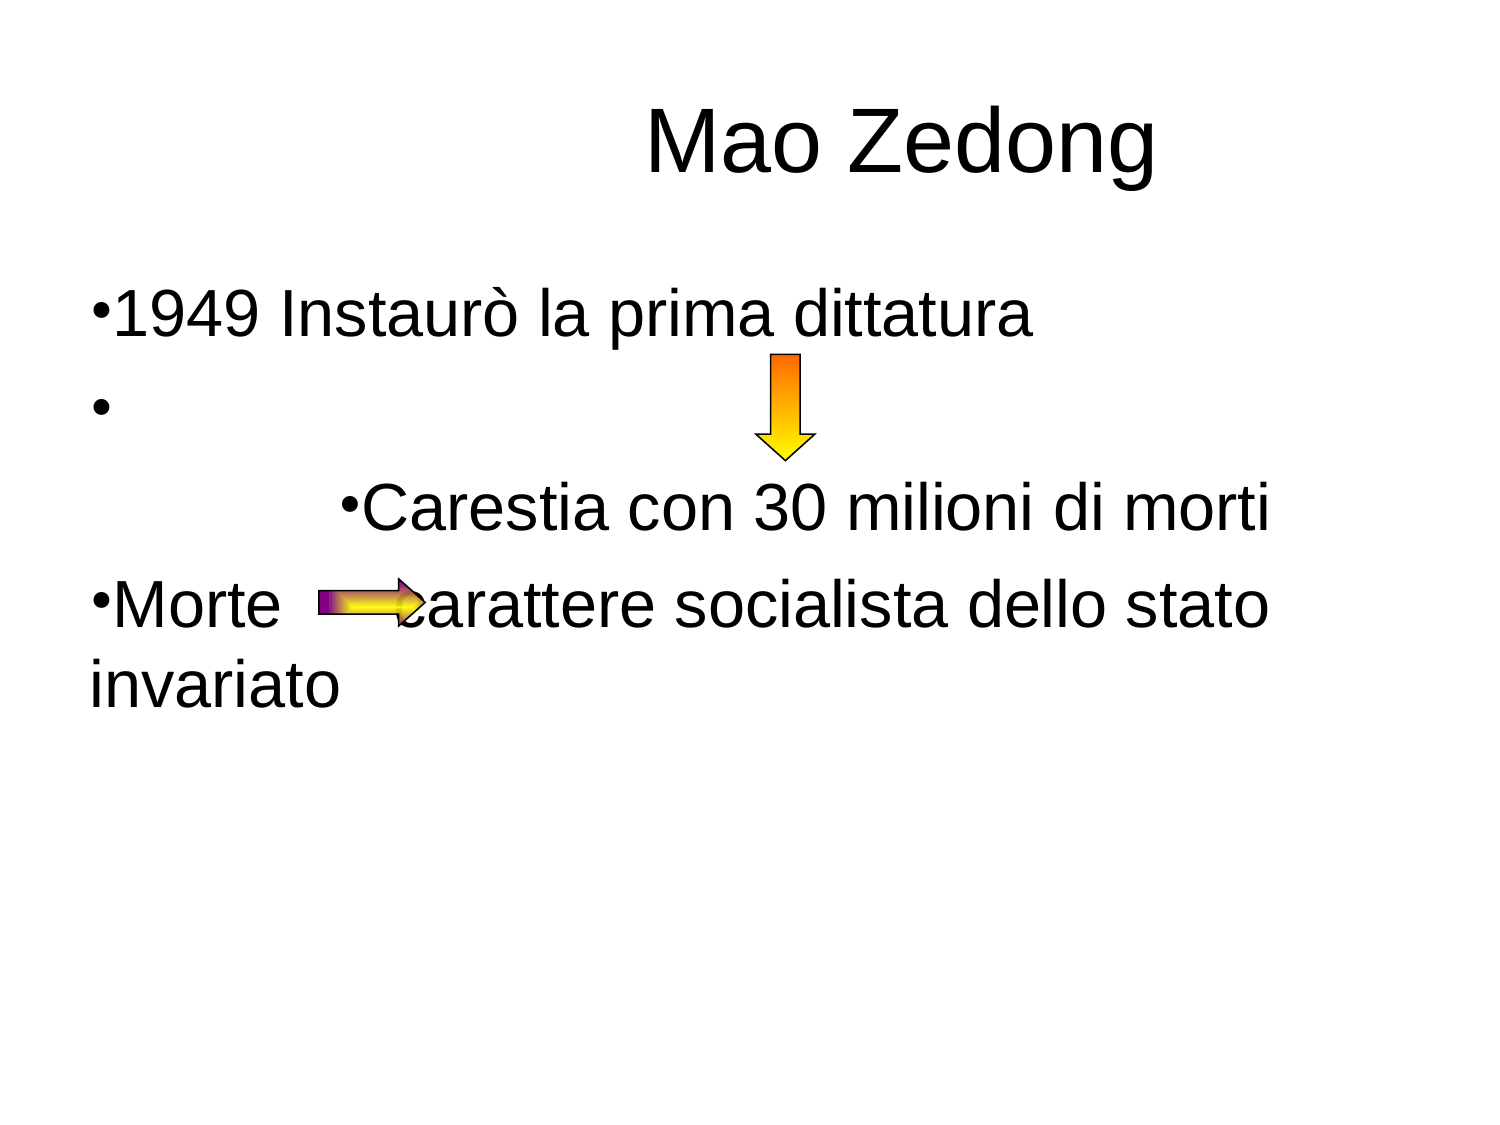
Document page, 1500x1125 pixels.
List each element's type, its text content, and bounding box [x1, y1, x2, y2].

text_box [755, 354, 815, 461]
title Mao Zedong [76, 42, 1427, 230]
list 1949 Instaurò la prima dittatura Carestia con 30 milioni di morti Morte carattere socialista dello stato invariato [75, 262, 1425, 1005]
text_box [318, 578, 426, 627]
